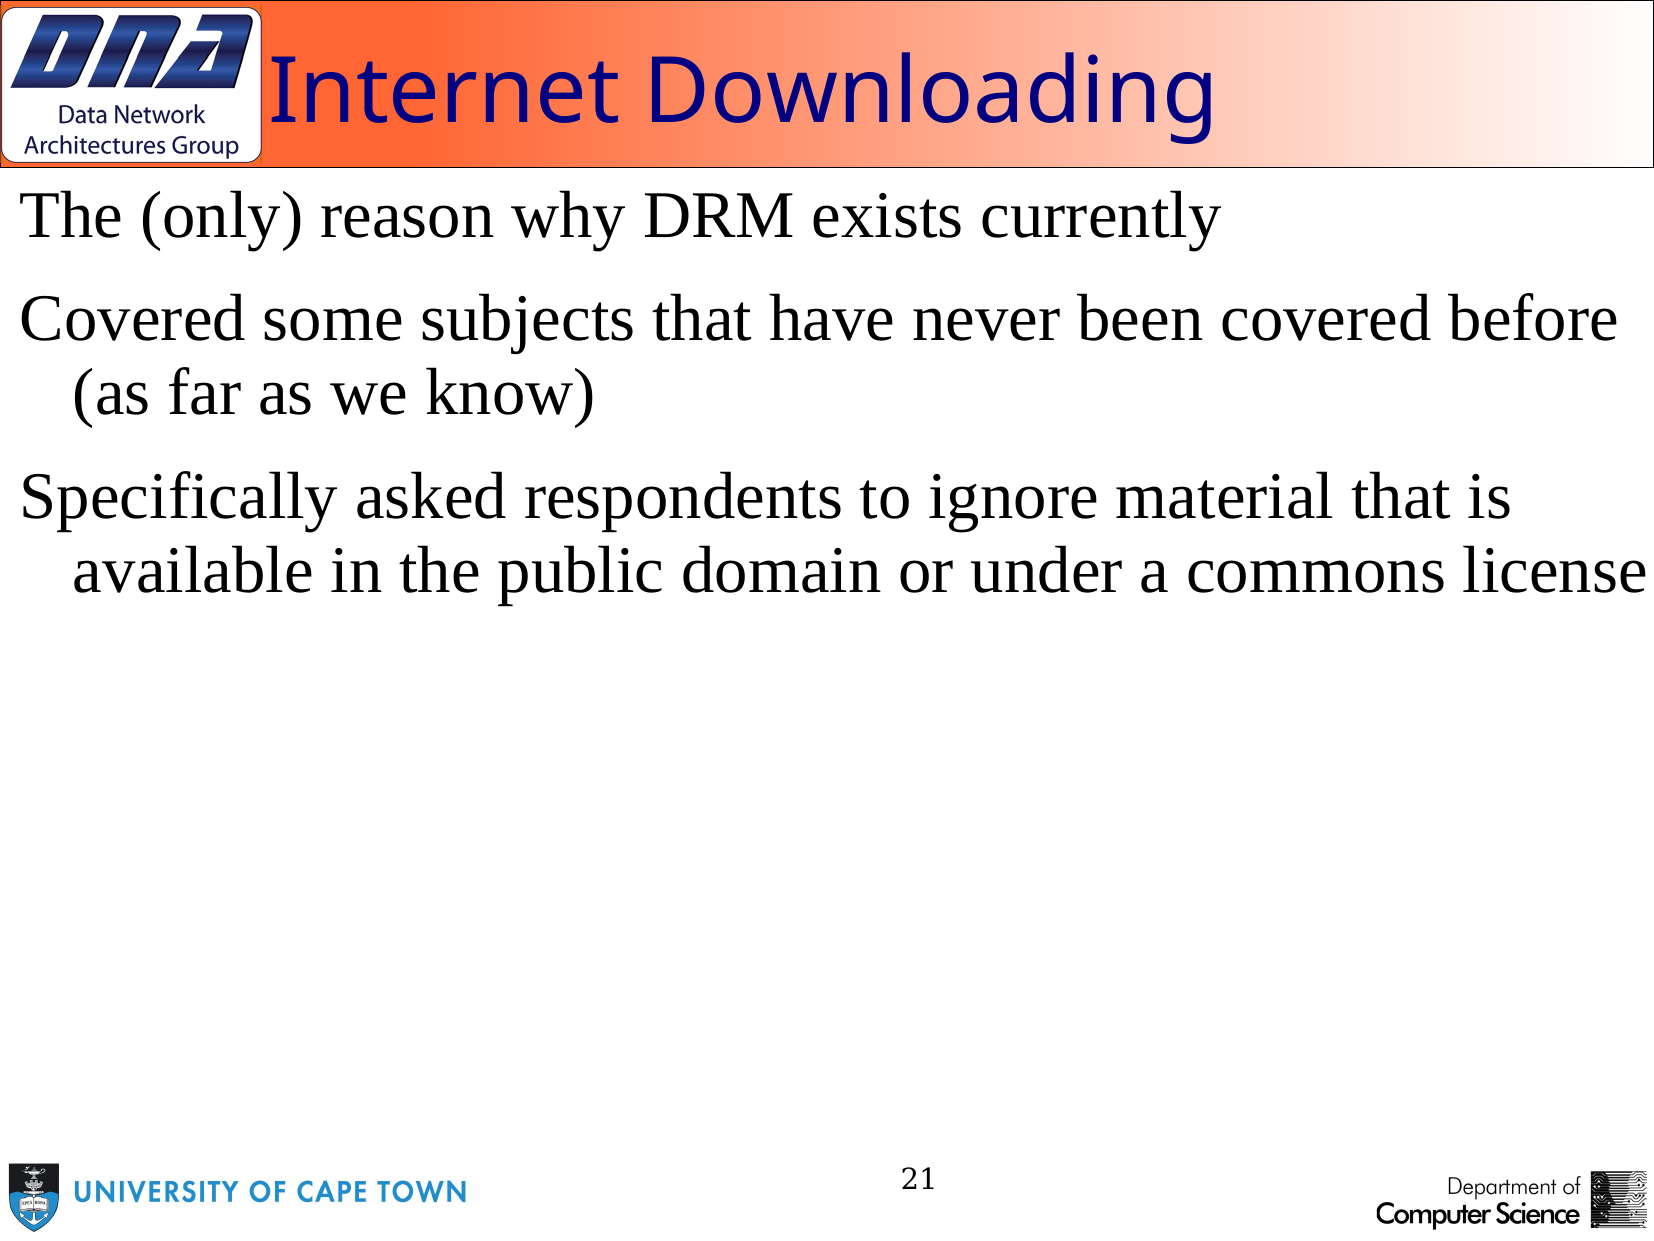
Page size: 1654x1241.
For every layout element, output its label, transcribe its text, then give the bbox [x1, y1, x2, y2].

list The (only) reason why DRM exists currently Covered some subjects that have never been covered before (as far as we know) Specifically asked respondents to ignore material that is available in the public domain or under a commons license [2, 177, 1654, 1153]
picture [5, 1159, 479, 1235]
title Internet Downloading [268, 11, 1654, 163]
picture [0, 5, 262, 163]
picture [1368, 1159, 1654, 1235]
